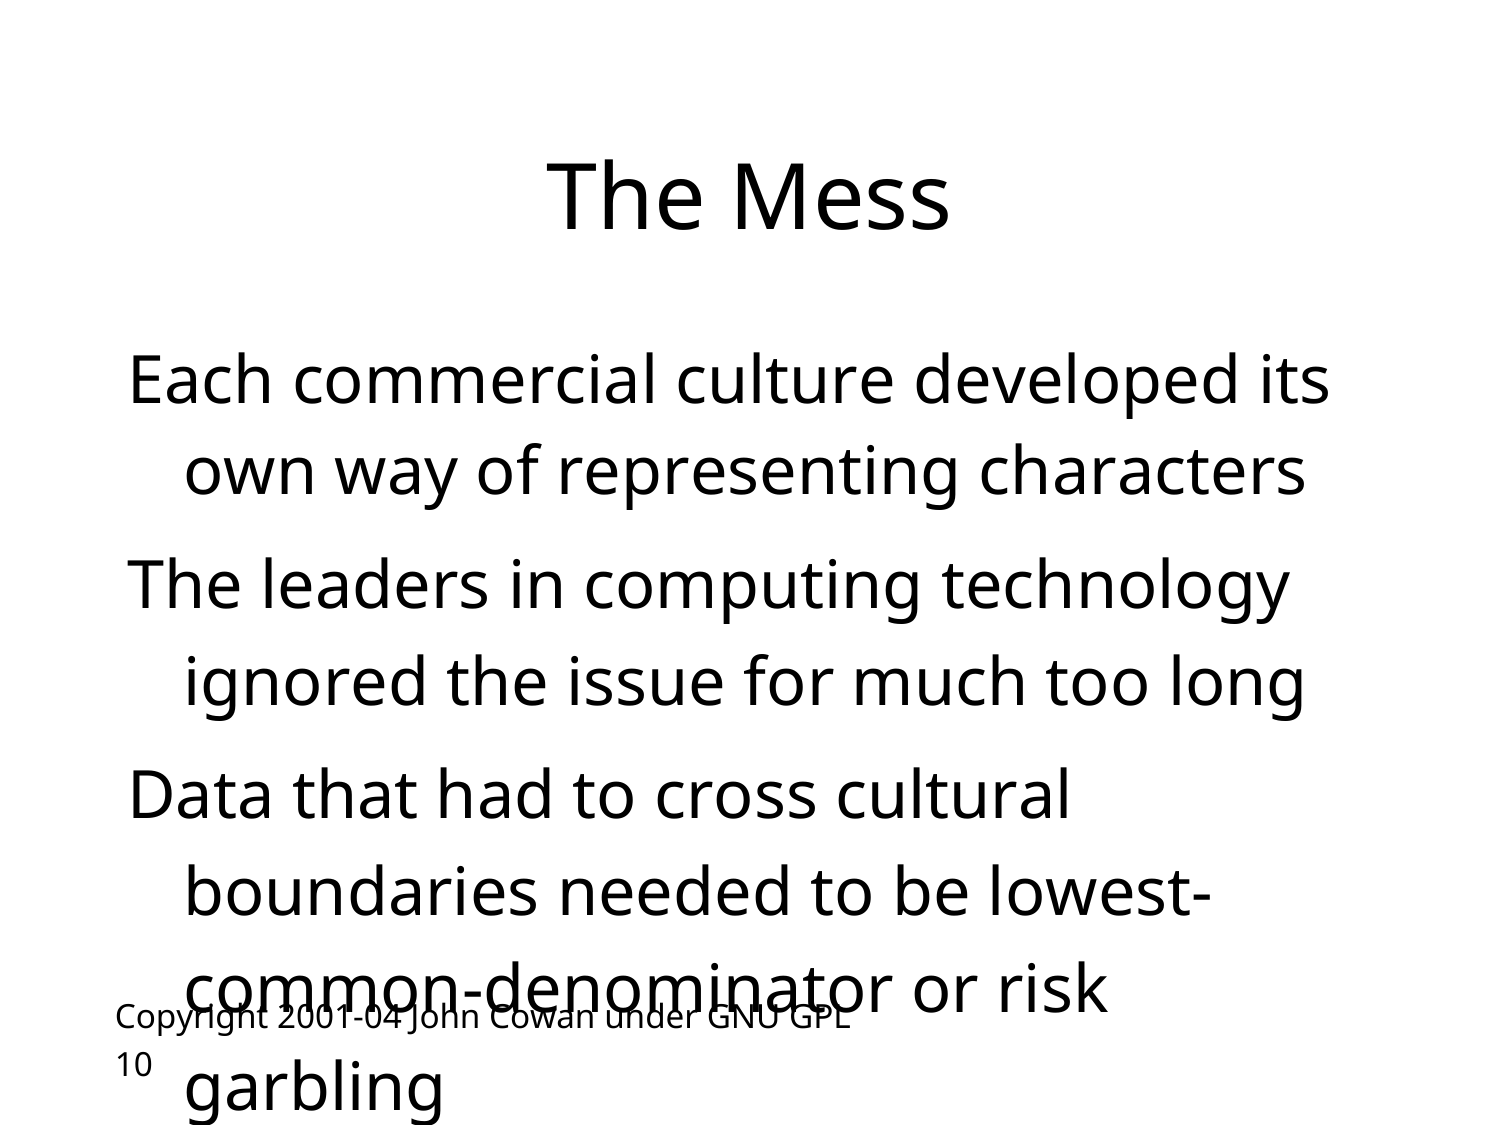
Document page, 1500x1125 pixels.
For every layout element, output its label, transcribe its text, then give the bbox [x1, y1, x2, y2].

list Each commercial culture developed its own way of representing characters The leaders in computing technology ignored the issue for much too long Data that had to cross cultural boundaries needed to be lowest-common-denominator or risk garbling [112, 324, 1388, 1000]
title The Mess [112, 99, 1388, 288]
